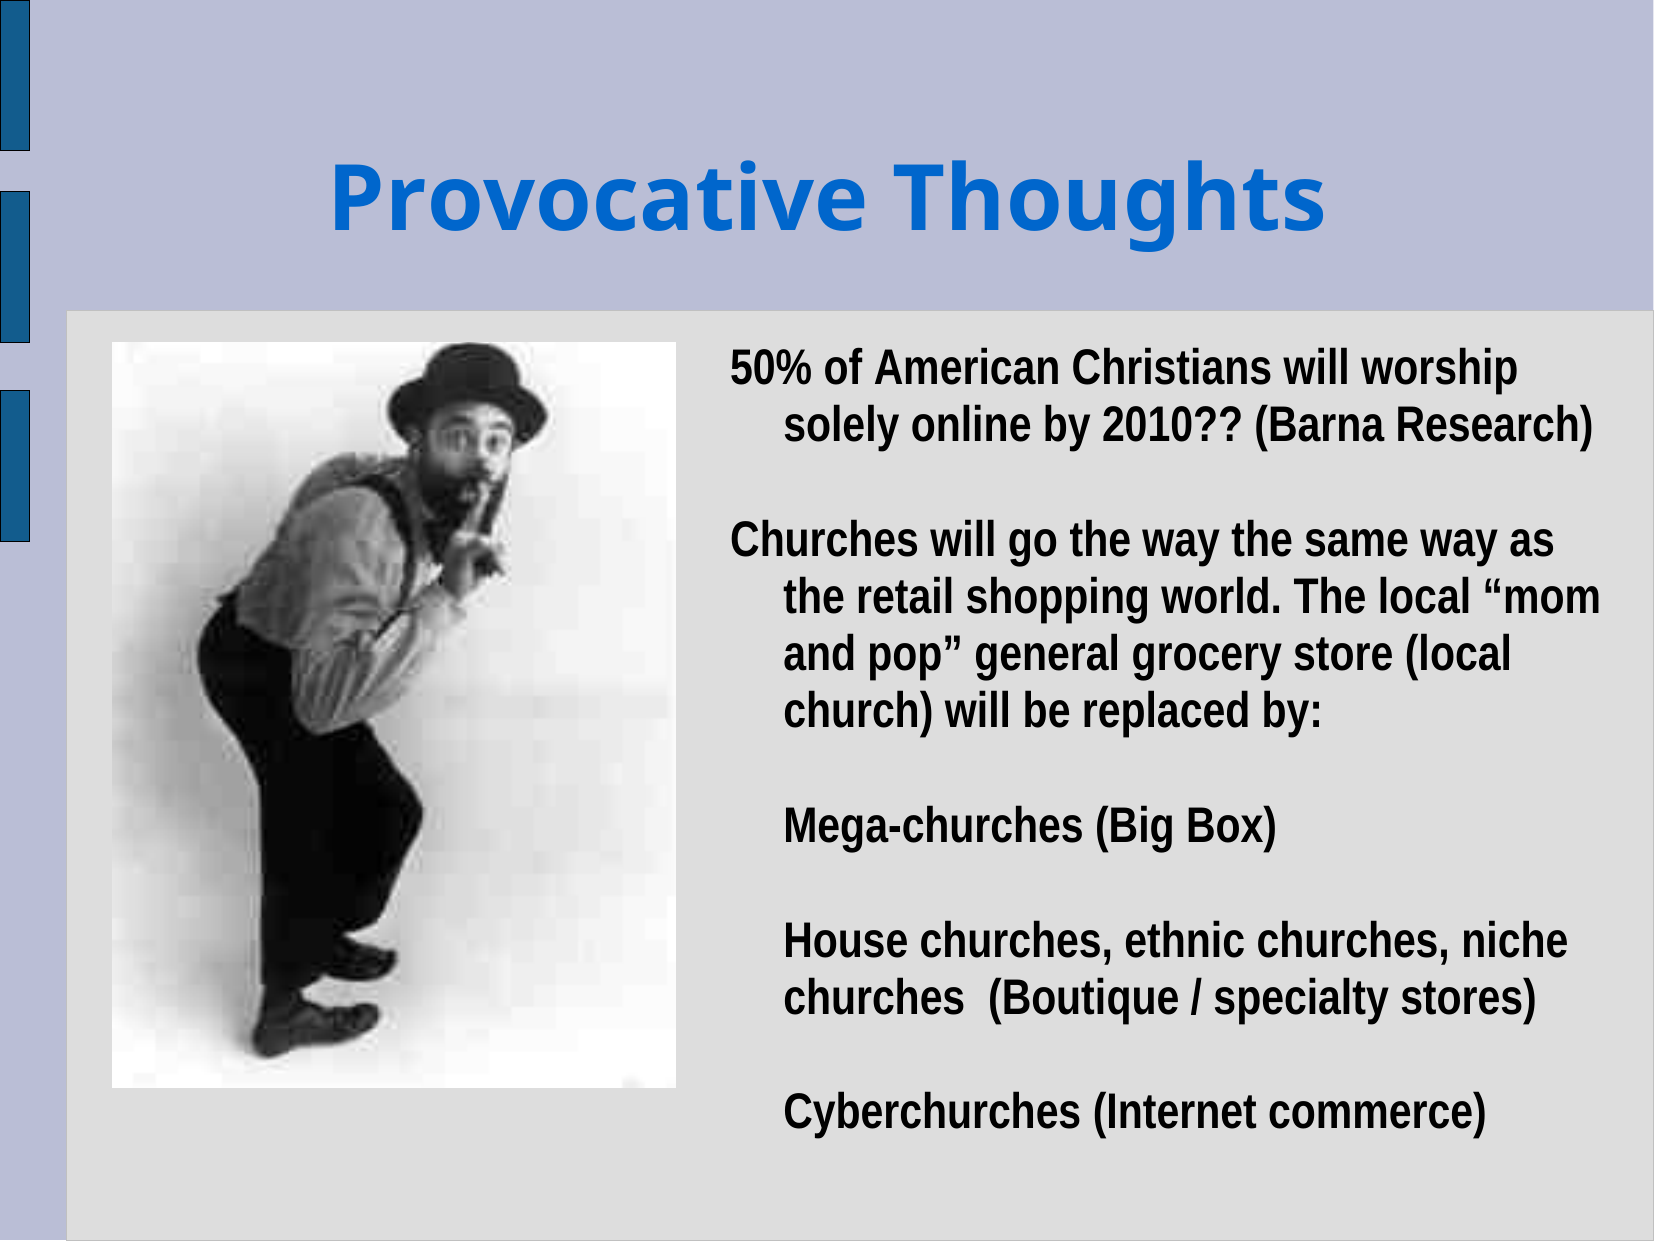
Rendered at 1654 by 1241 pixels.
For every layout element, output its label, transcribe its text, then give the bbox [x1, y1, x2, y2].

list 50% of American Christians will worship solely online by 2010?? (Barna Research) Churches will go the way the same way as the retail shopping world. The local “mom and pop” general grocery store (local church) will be replaced by: Mega-churches (Big Box) House churches, ethnic churches, niche churches (Boutique / specialty stores) Cyberchurches (Internet commerce) [712, 337, 1613, 1201]
picture [112, 342, 676, 1088]
title Provocative Thoughts [121, 91, 1534, 299]
